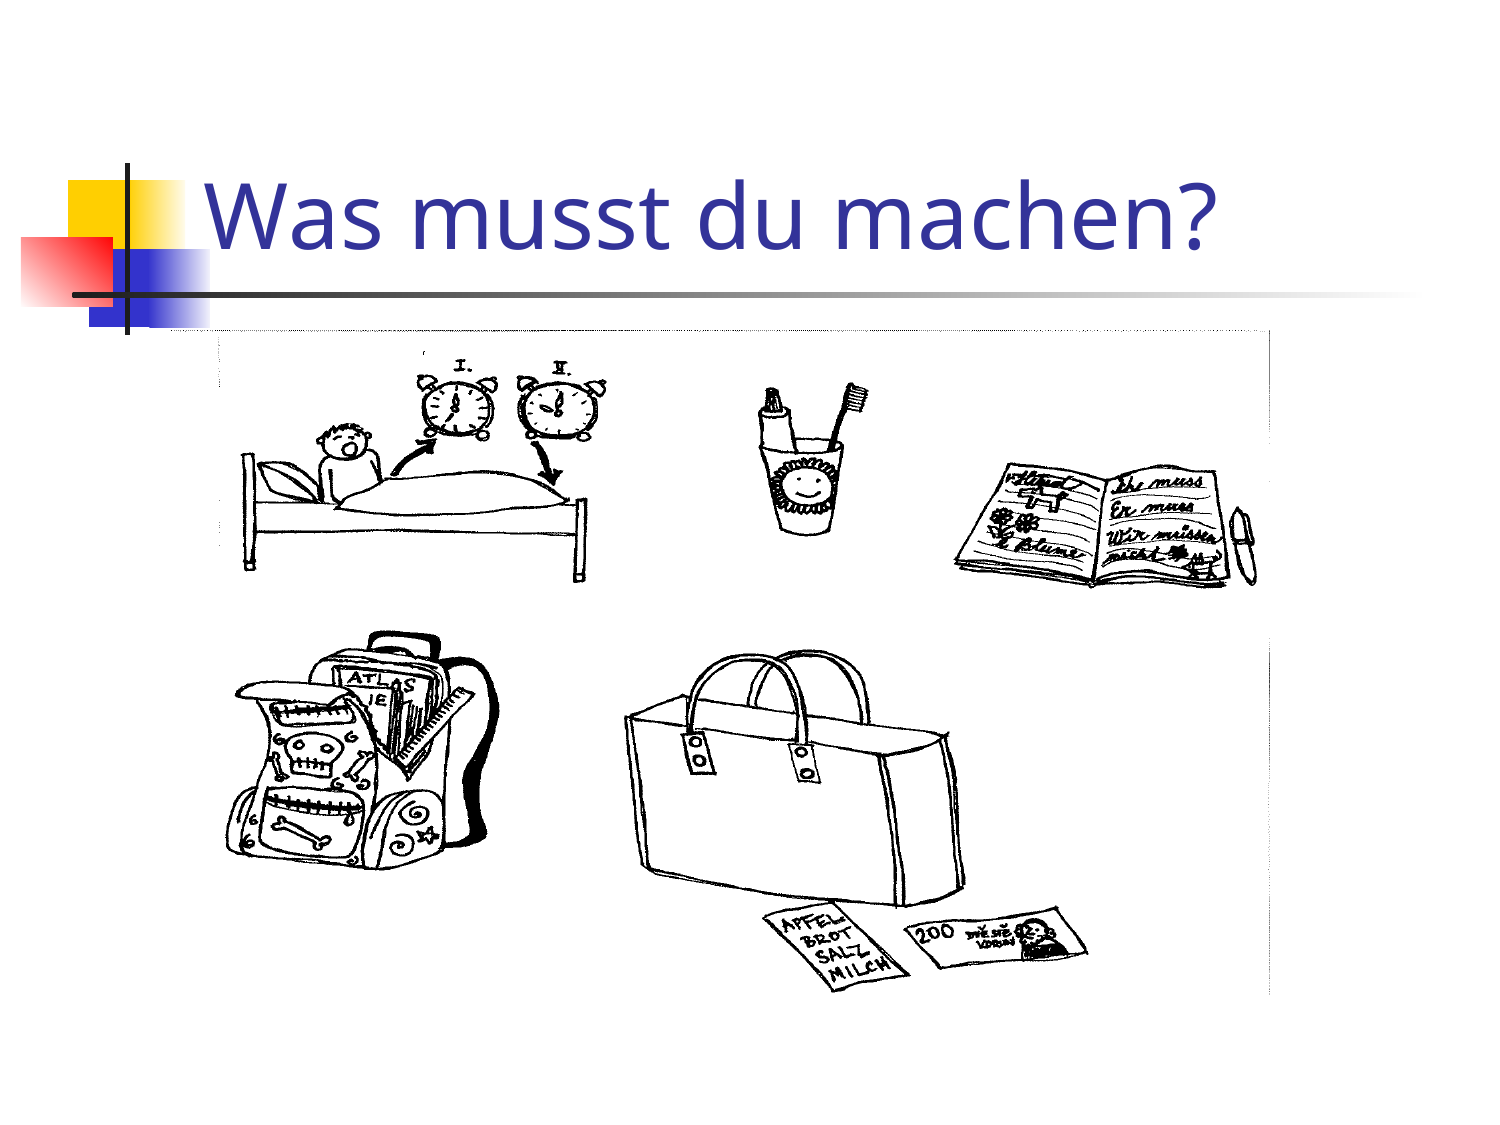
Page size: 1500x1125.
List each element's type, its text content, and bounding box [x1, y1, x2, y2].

title Was musst du machen? [188, 35, 1468, 275]
picture [171, 331, 1270, 1007]
